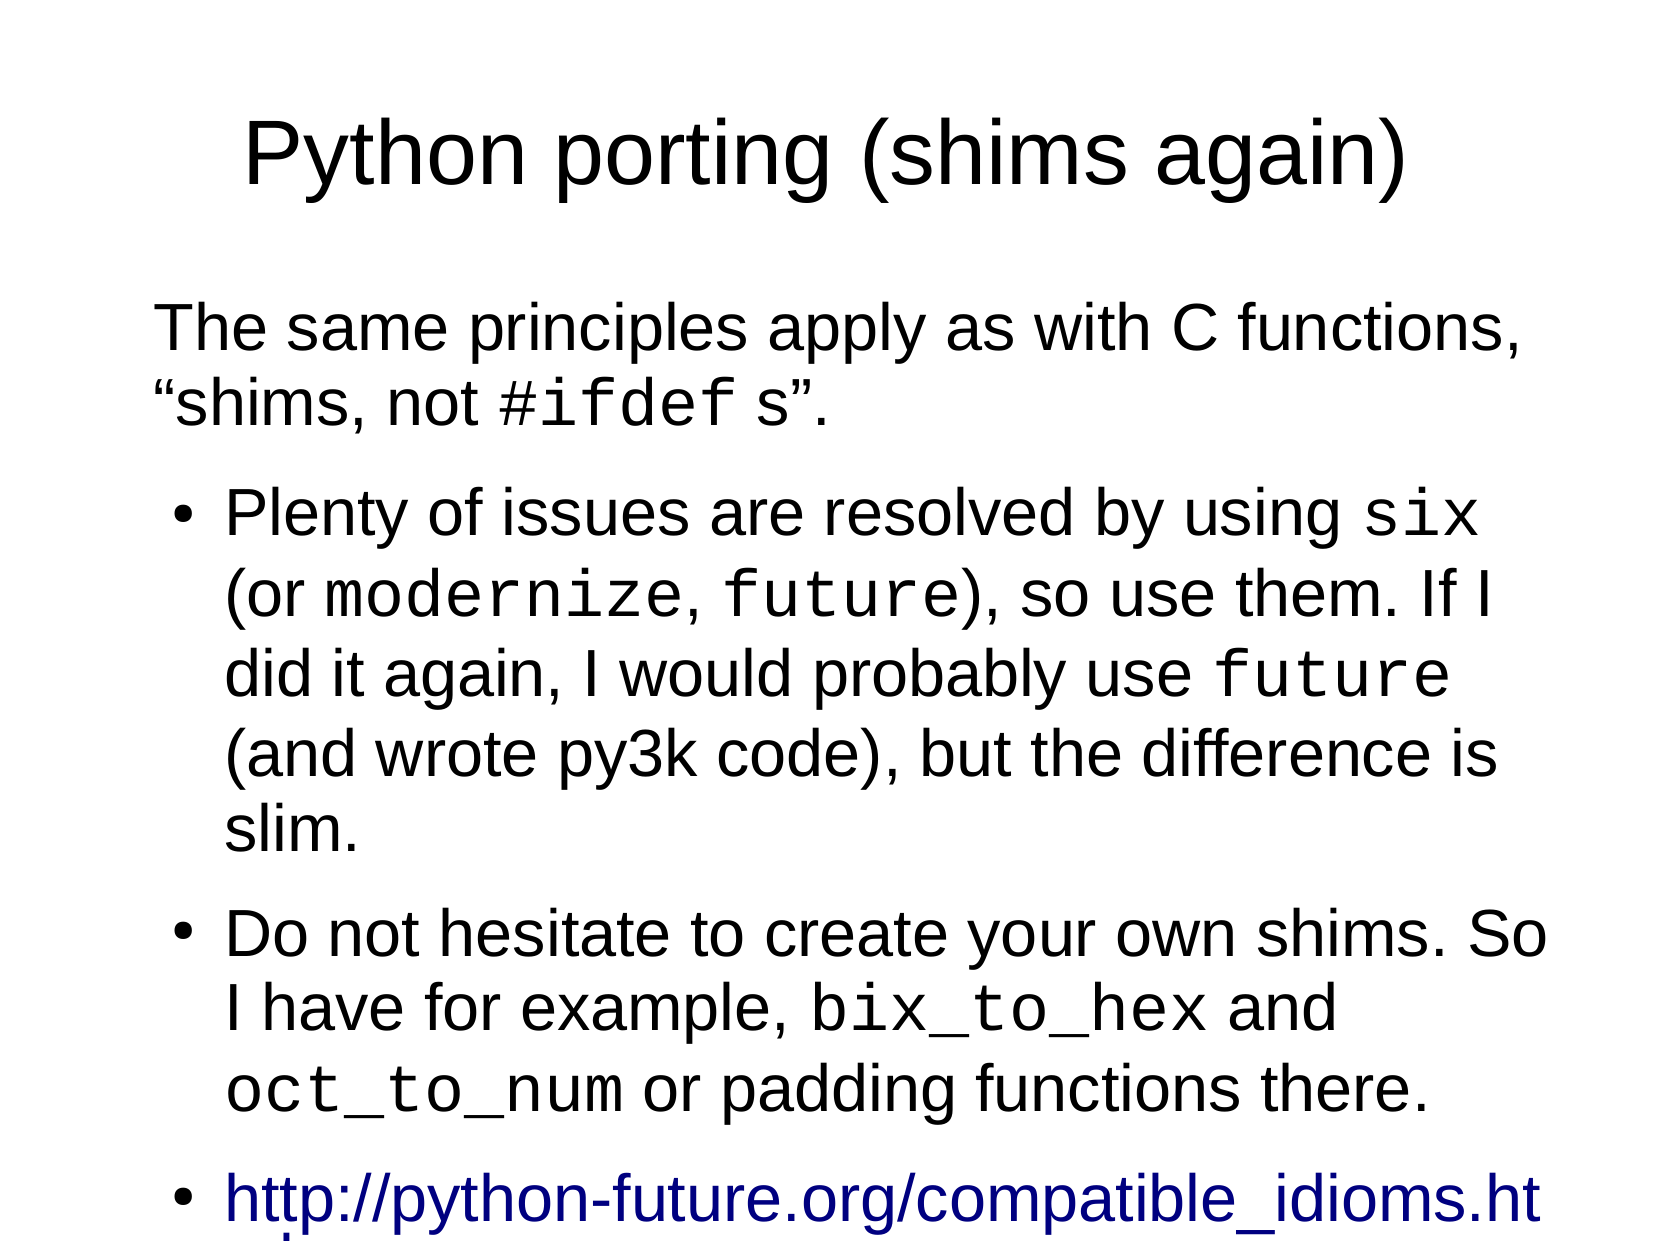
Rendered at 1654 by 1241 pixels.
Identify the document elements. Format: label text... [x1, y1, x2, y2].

list The same principles apply as with C functions, “shims, not #ifdef s”. Plenty of issues are resolved by using six (or modernize, future), so use them. If I did it again, I would probably use future (and wrote py3k code), but the difference is slim. Do not hesitate to create your own shims. So I have for example, bix_to_hex and oct_to_num or padding functions there. http://python-future.org/compatible_idioms.html [82, 290, 1571, 1109]
title Python porting (shims again) [82, 49, 1571, 257]
